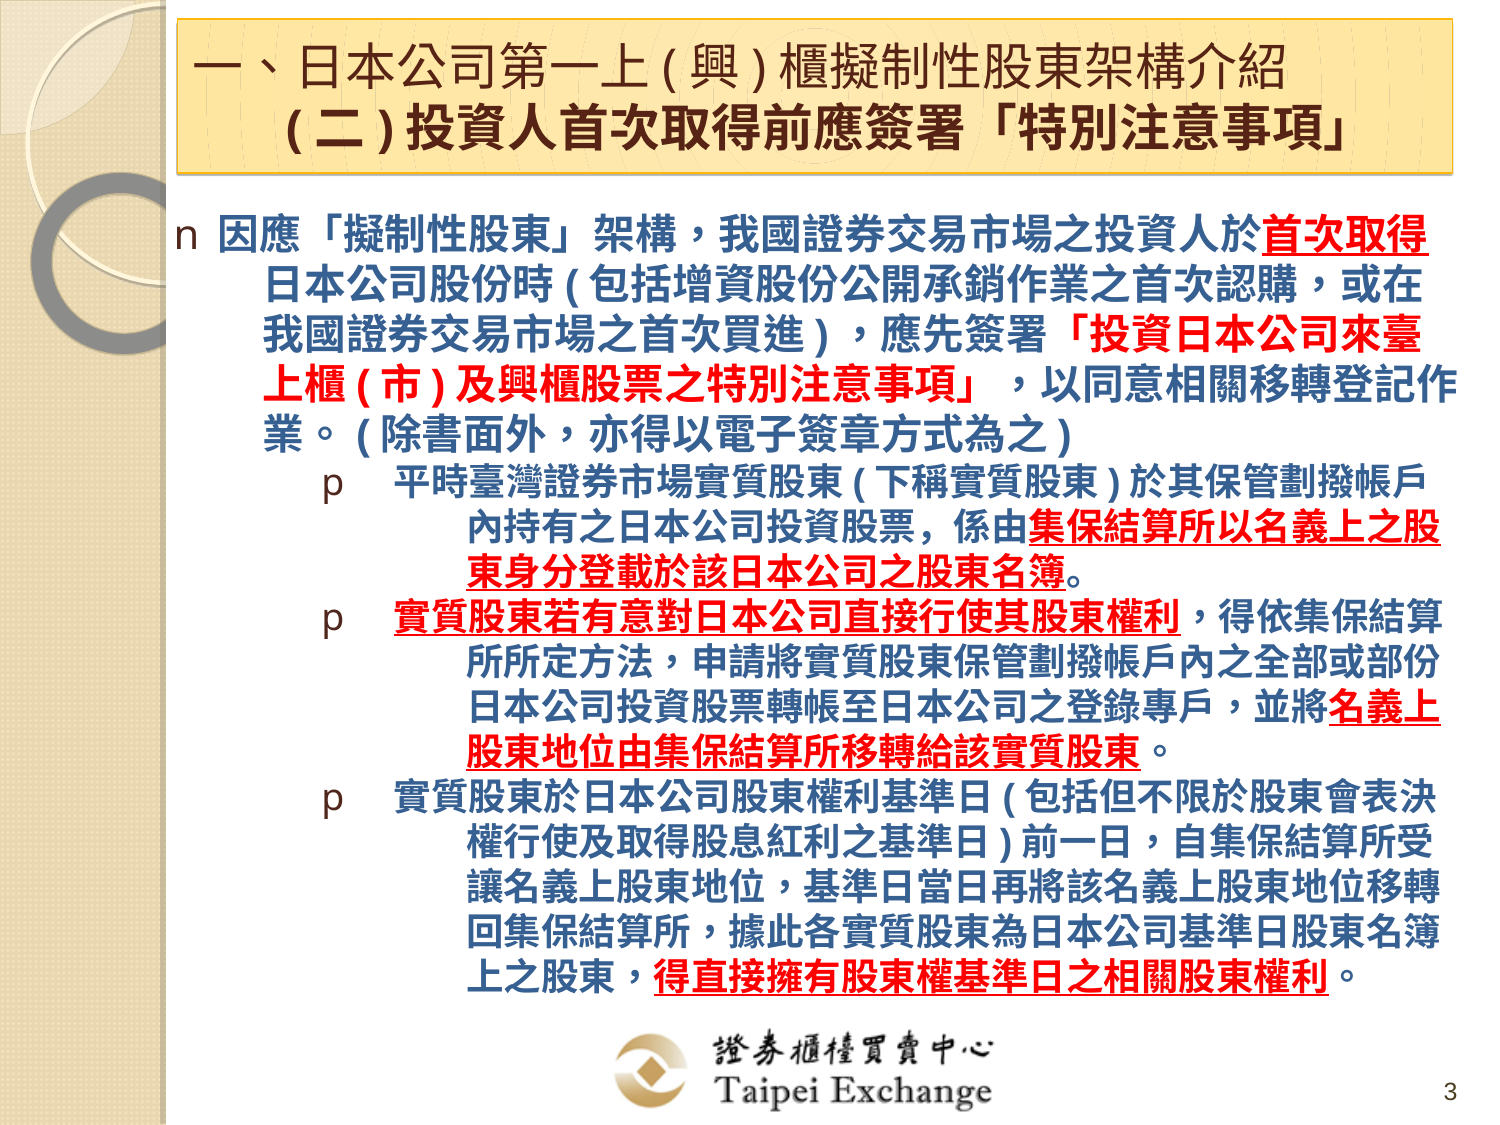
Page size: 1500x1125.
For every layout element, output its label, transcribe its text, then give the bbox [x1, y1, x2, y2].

text_box 因應「擬制性股東」架構，我國證券交易市場之投資人於首次取得日本公司股份時(包括增資股份公開承銷作業之首次認購，或在我國證券交易市場之首次買進)，應先簽署「投資日本公司來臺上櫃(市)及興櫃股票之特別注意事項」，以同意相關移轉登記作業。(除書面外，亦得以電子簽章方式為之) 平時臺灣證券市場實質股東(下稱實質股東)於其保管劃撥帳戶內持有之日本公司投資股票，係由集保結算所以名義上之股東身分登載於該日本公司之股東名簿。 實質股東若有意對日本公司直接行使其股東權利，得依集保結算所所定方法，申請將實質股東保管劃撥帳戶內之全部或部份日本公司投資股票轉帳至日本公司之登錄專戶，並將名義上股東地位由集保結算所移轉給該實質股東。 實質股東於日本公司股東權利基準日(包括但不限於股東會表決權行使及取得股息紅利之基準日)前一日，自集保結算所受讓名義上股東地位，基準日當日再將該名義上股東地位移轉回集保結算所，據此各實質股東為日本公司基準日股東名簿上之股東，得直接擁有股東權基準日之相關股東權利。 [173, 208, 1461, 1006]
text_box 3 [1413, 1034, 1489, 1113]
title 一、日本公司第一上(興)櫃擬制性股東架構介紹 (二)投資人首次取得前應簽署「特別注意事項」 [177, 19, 1453, 173]
